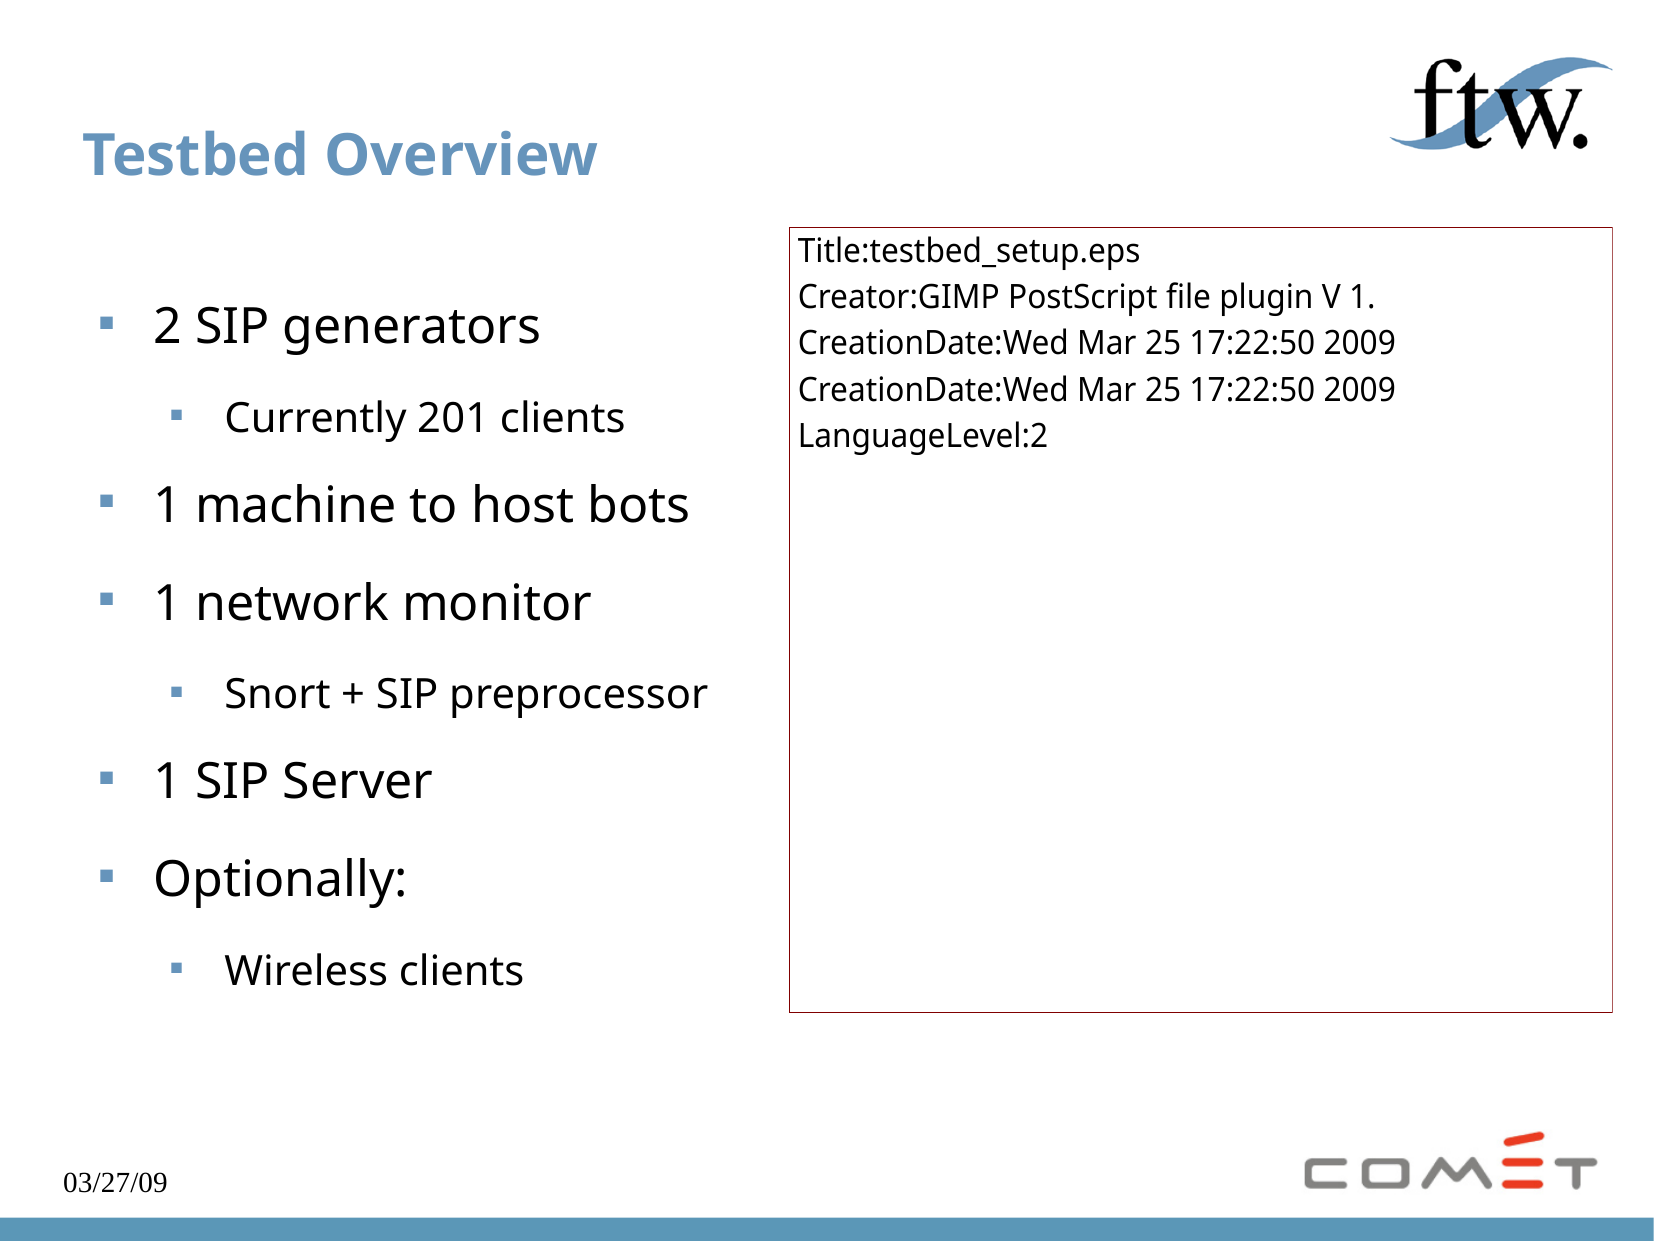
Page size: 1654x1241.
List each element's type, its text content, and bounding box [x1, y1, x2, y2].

title Testbed Overview [82, 49, 1351, 257]
list 2 SIP generators Currently 201 clients 1 machine to host bots 1 network monitor Snort + SIP preprocessor 1 SIP Server Optionally: Wireless clients [82, 290, 1571, 1109]
picture [1387, 56, 1613, 150]
picture [1292, 1120, 1612, 1212]
picture [787, 225, 1613, 1013]
